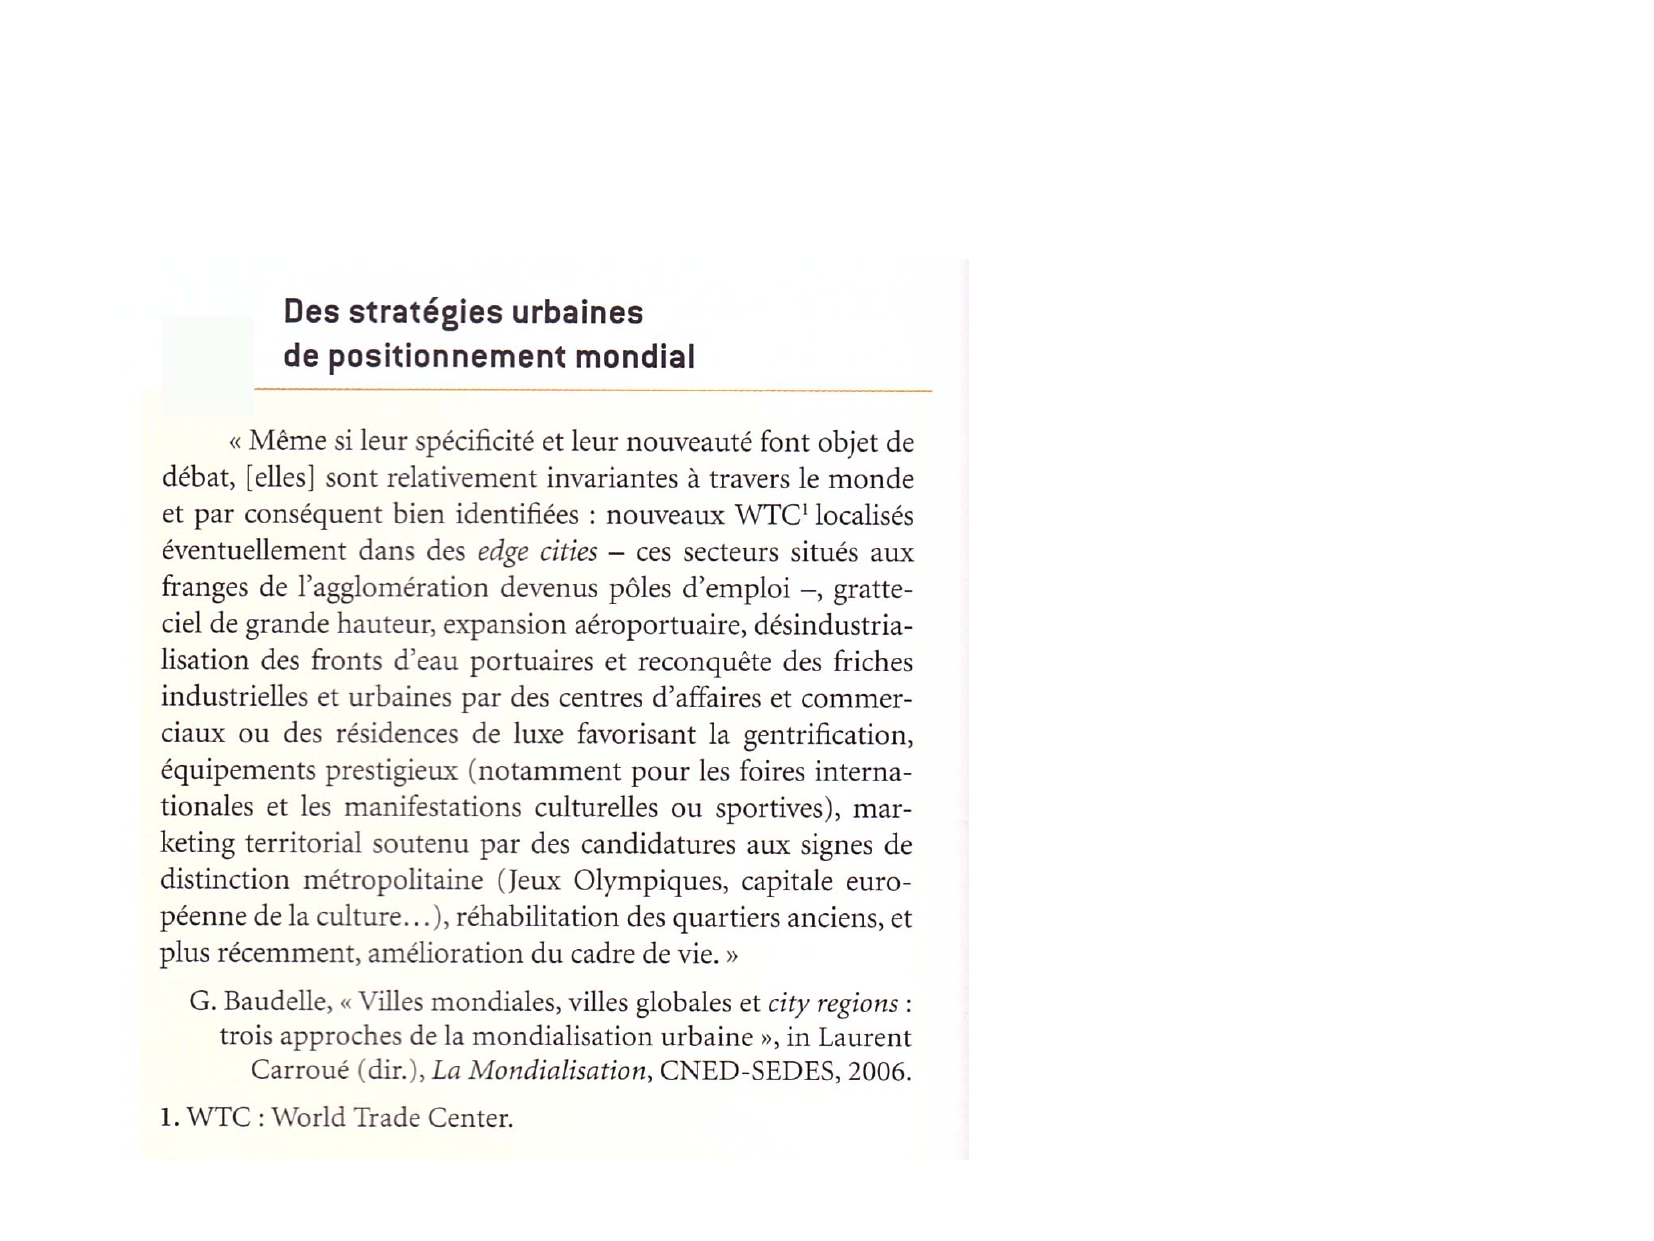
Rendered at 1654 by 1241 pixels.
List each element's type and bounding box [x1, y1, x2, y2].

picture [119, 259, 969, 1160]
